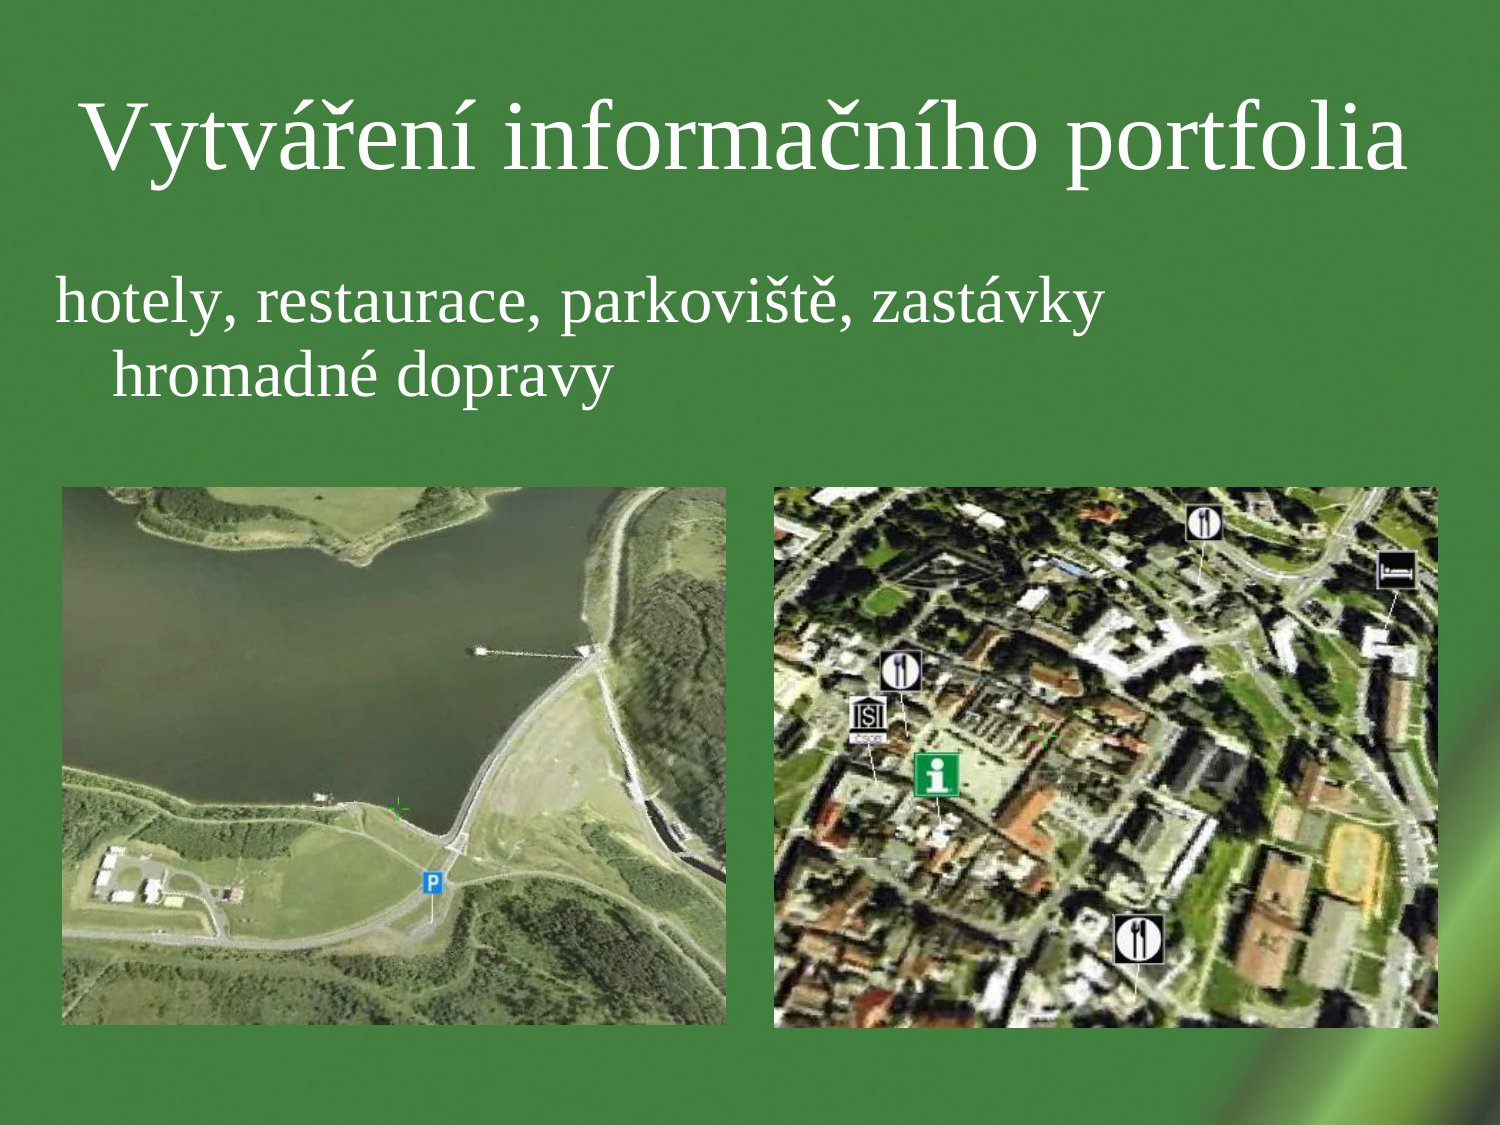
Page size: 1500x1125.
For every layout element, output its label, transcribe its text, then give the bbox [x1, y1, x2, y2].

picture [0, 0, 1500, 1125]
title Vytváření informačního portfolia [53, 54, 1436, 217]
list hotely, restaurace, parkoviště, zastávky hromadné dopravy [41, 255, 1235, 469]
